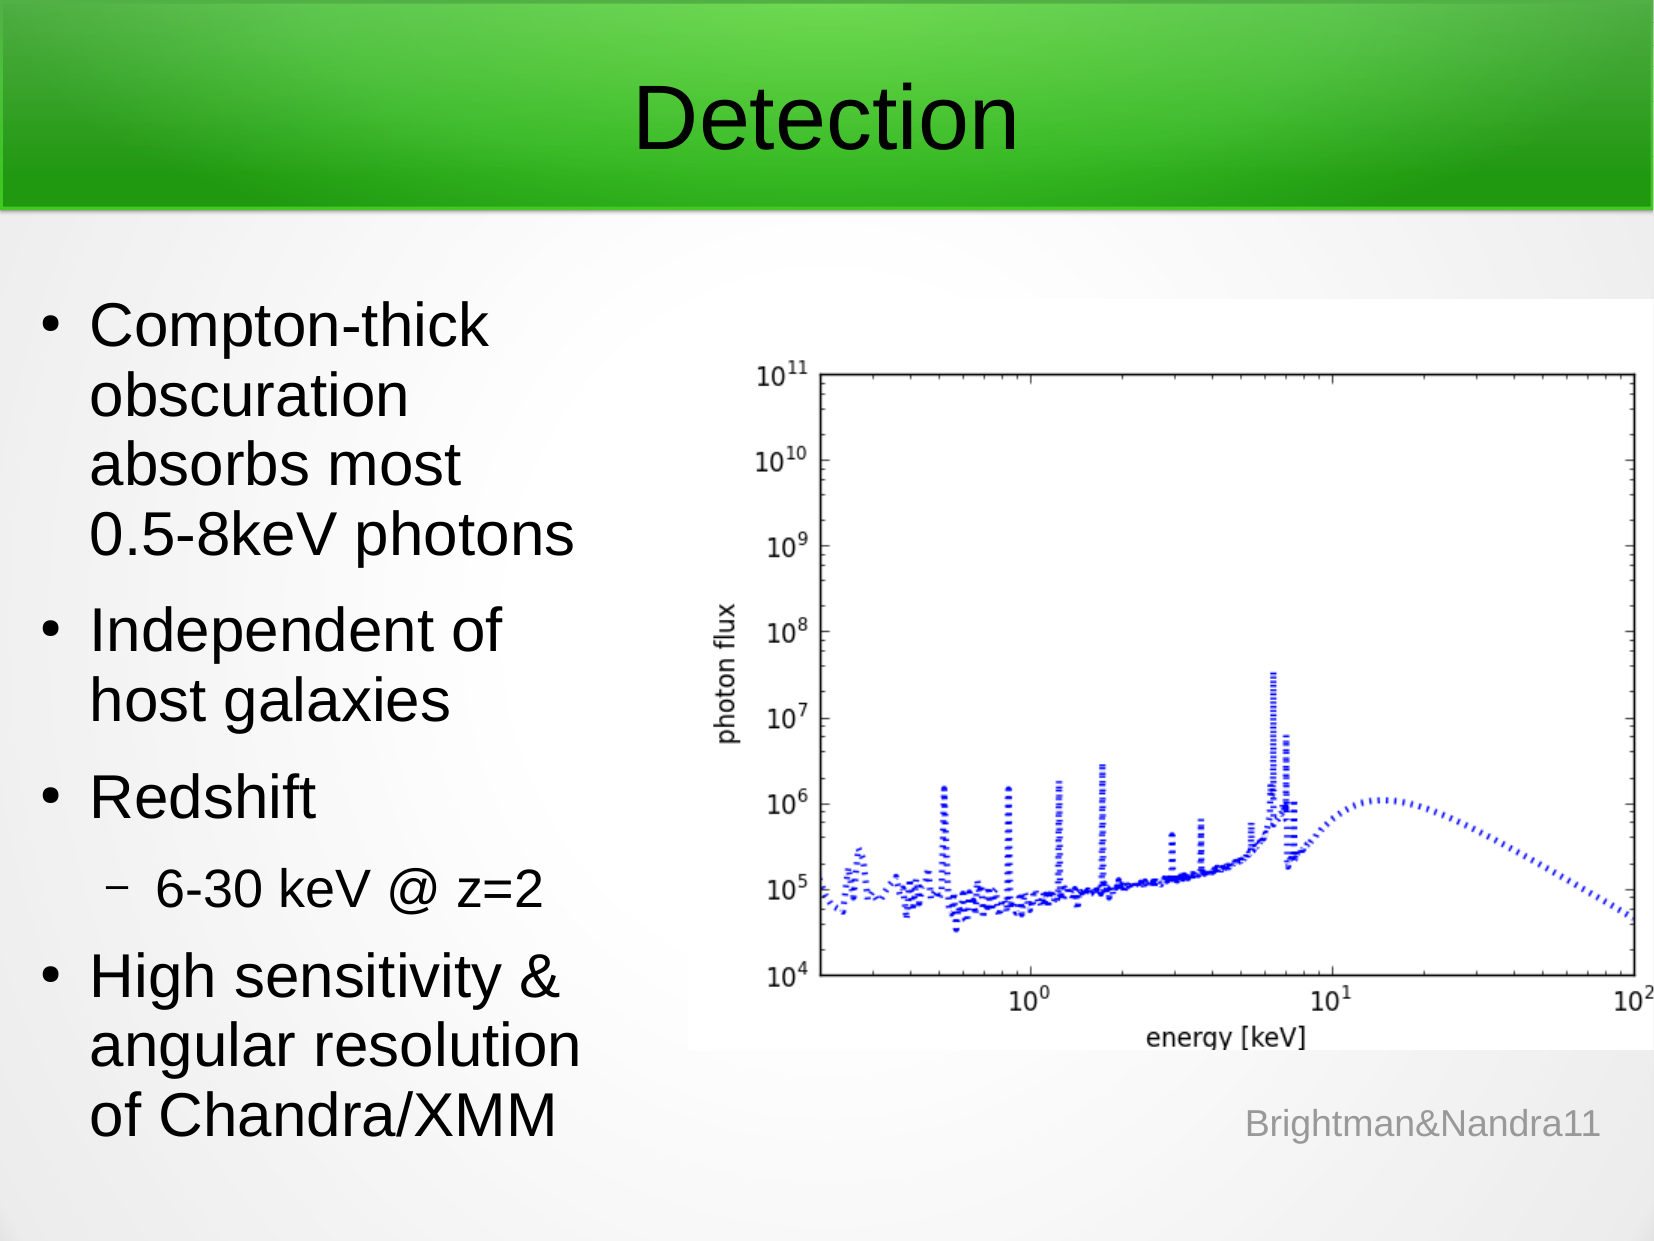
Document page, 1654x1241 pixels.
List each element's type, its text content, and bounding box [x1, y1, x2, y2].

title Detection [82, 47, 1571, 189]
picture [688, 299, 1654, 1050]
list Compton-thick obscuration absorbs most 0.5-8keV photons Independent of host galaxies Redshift 6-30 keV @ z=2 High sensitivity & angular resolution of Chandra/XMM [23, 290, 646, 1156]
text_box Brightman&Nandra11 [1230, 1095, 1621, 1152]
